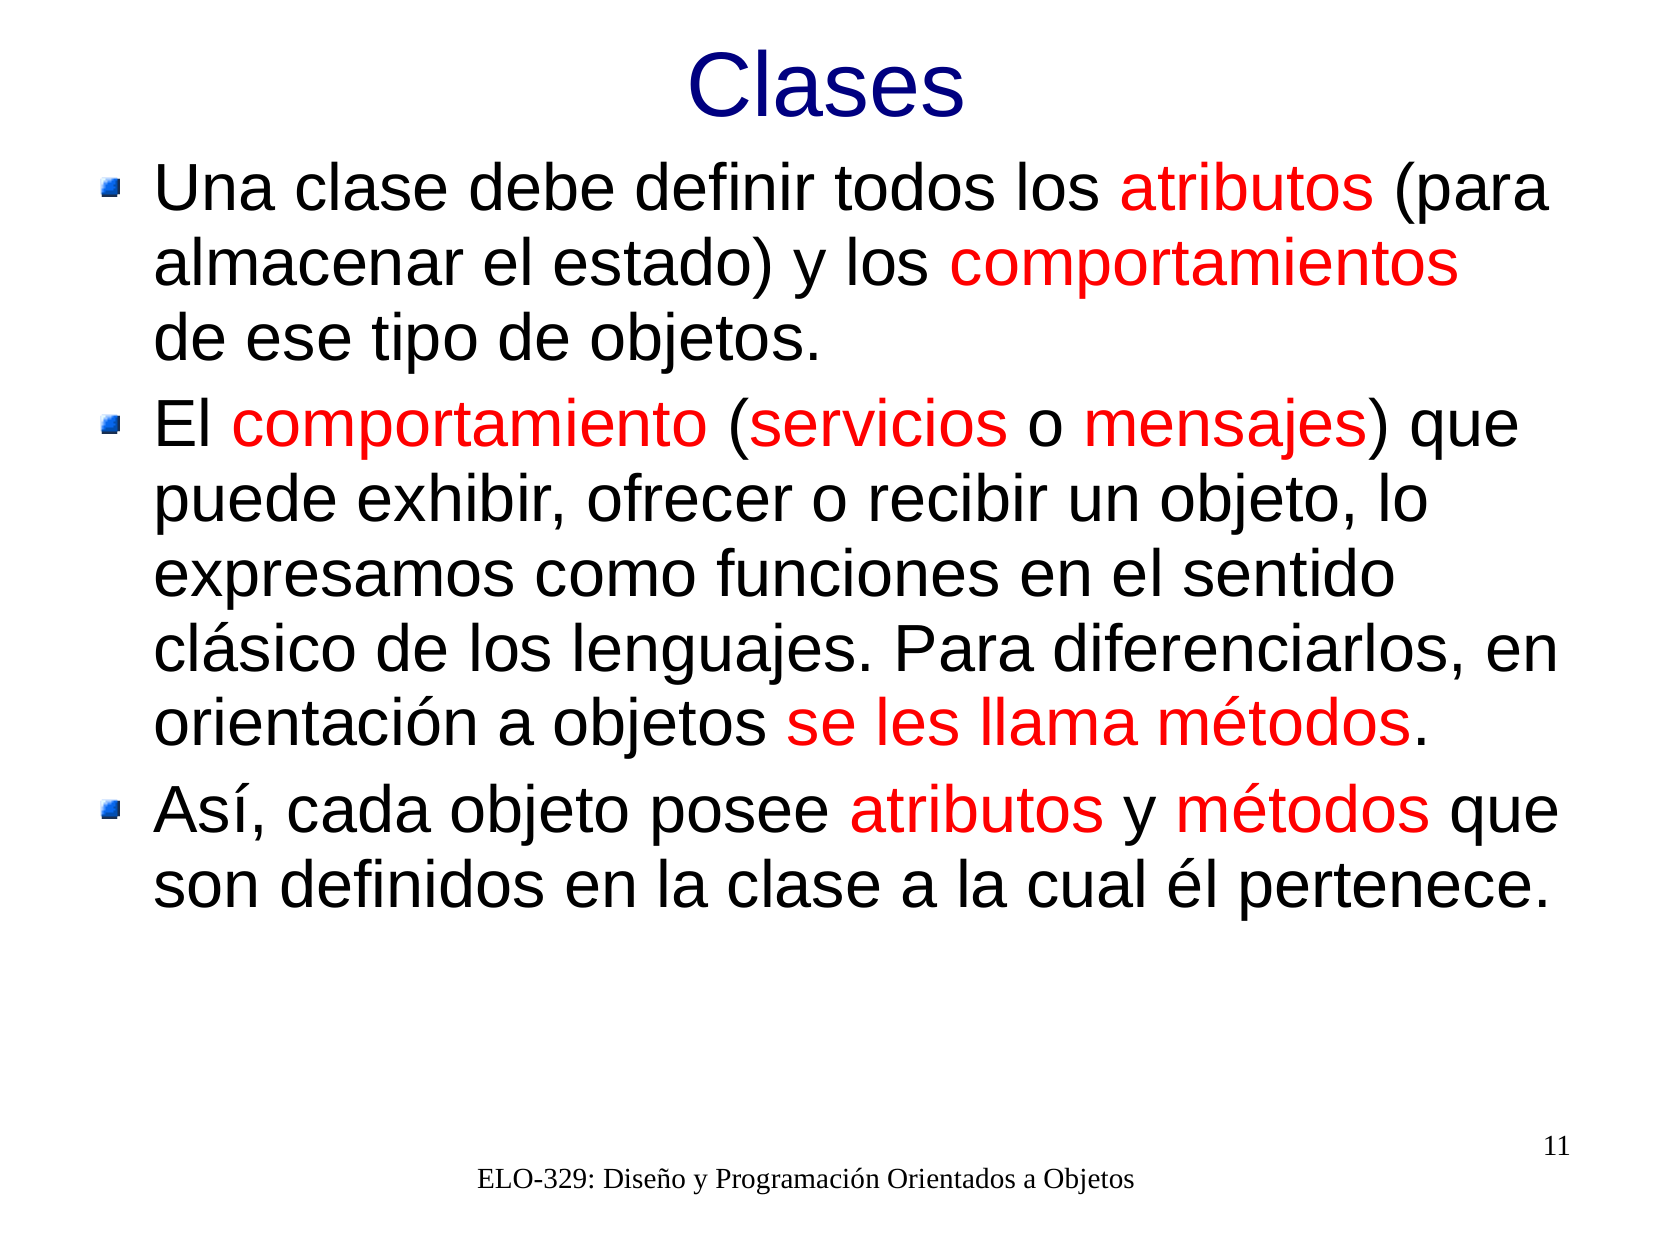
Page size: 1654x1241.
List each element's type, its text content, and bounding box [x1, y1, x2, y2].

title Clases [82, 27, 1571, 142]
list Una clase debe definir todos los atributos (para almacenar el estado) y los comportamientos de ese tipo de objetos. El comportamiento (servicios o mensajes) que puede exhibir, ofrecer o recibir un objeto, lo expresamos como funciones en el sentido clásico de los lenguajes. Para diferenciarlos, en orientación a objetos se les llama métodos. Así, cada objeto posee atributos y métodos que son definidos en la clase a la cual él pertenece. [82, 150, 1571, 1126]
